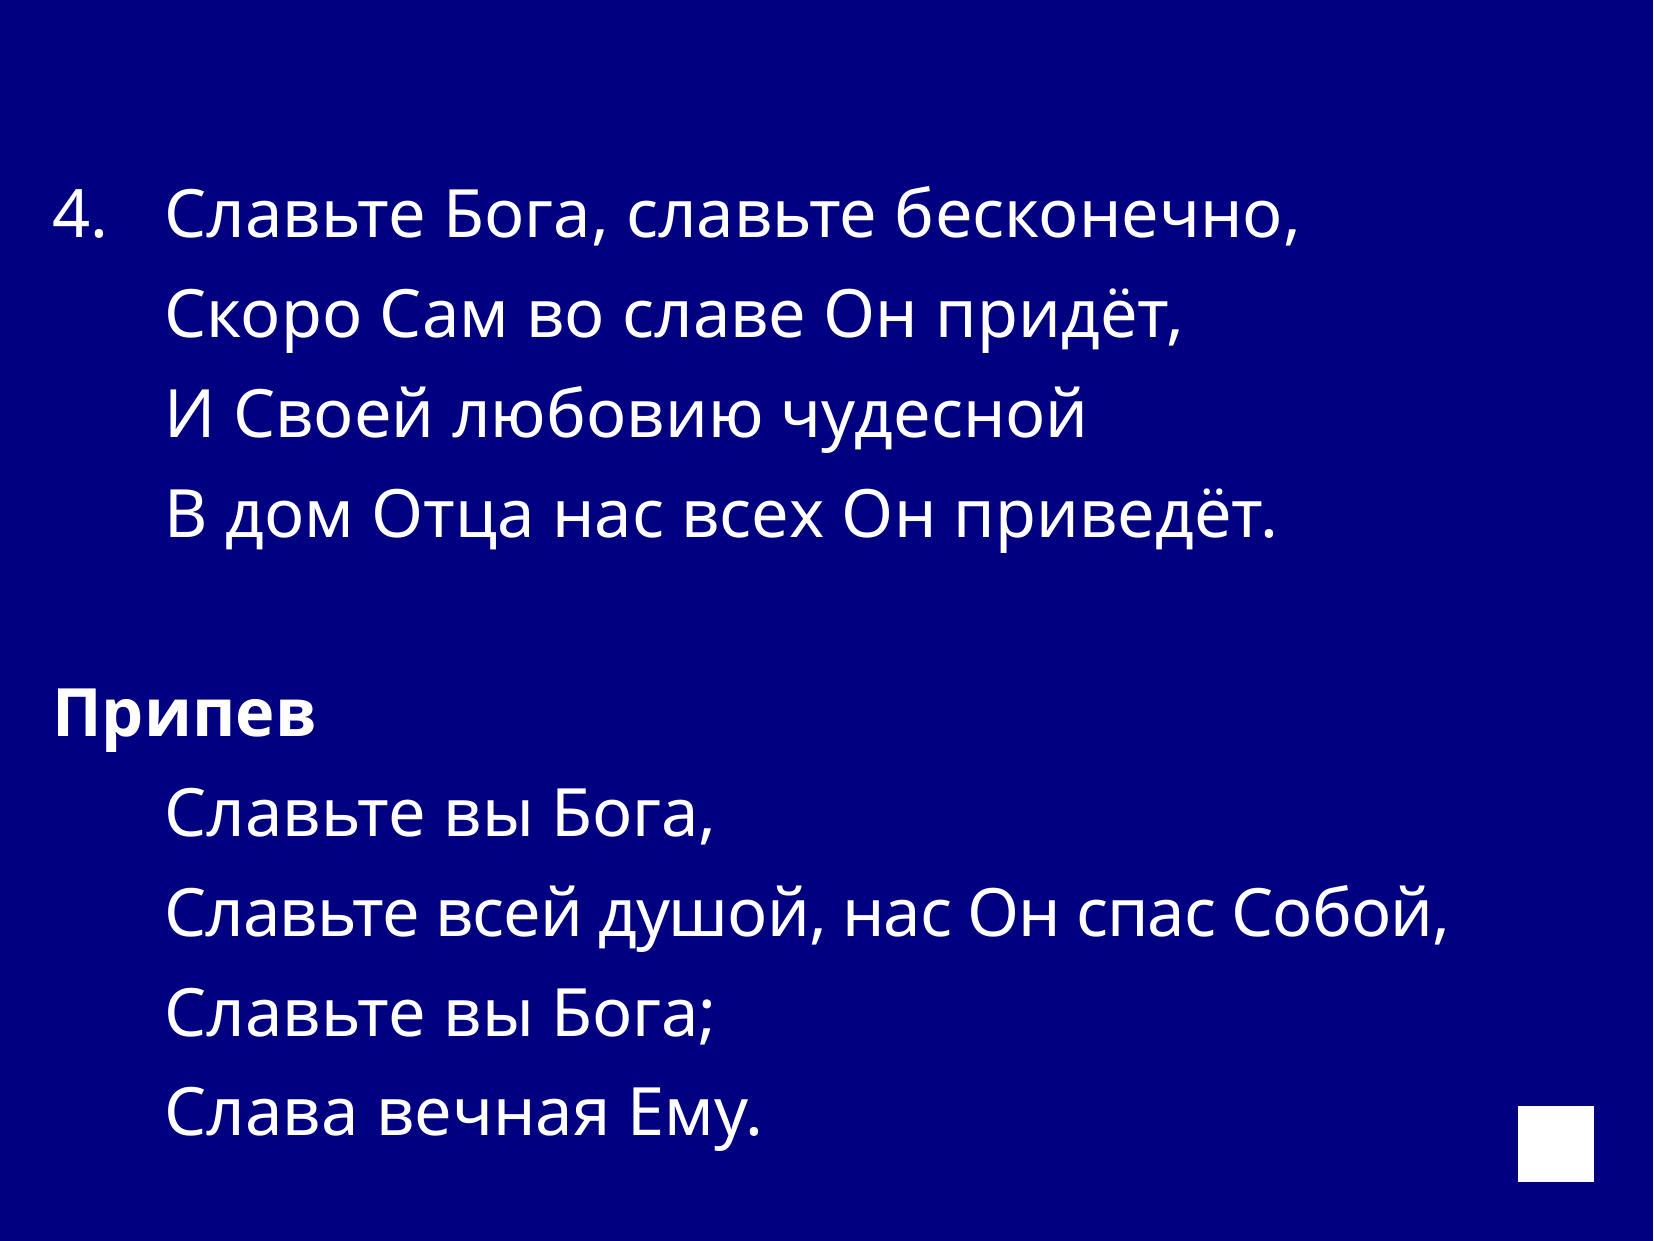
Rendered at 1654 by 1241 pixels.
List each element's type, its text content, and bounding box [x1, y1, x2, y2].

text_box [1518, 1163, 1594, 1182]
text_box 4. Славьте Бога, славьте бесконечно, Скоро Сам во славе Он придёт, И Своей любовию чудесной В дом Отца нас всех Он приведёт. Припев Славьте вы Бога, Славьте всей душой, нас Он спас Собой, Славьте вы Бога; Слава вечная Ему. [37, 150, 1653, 1163]
